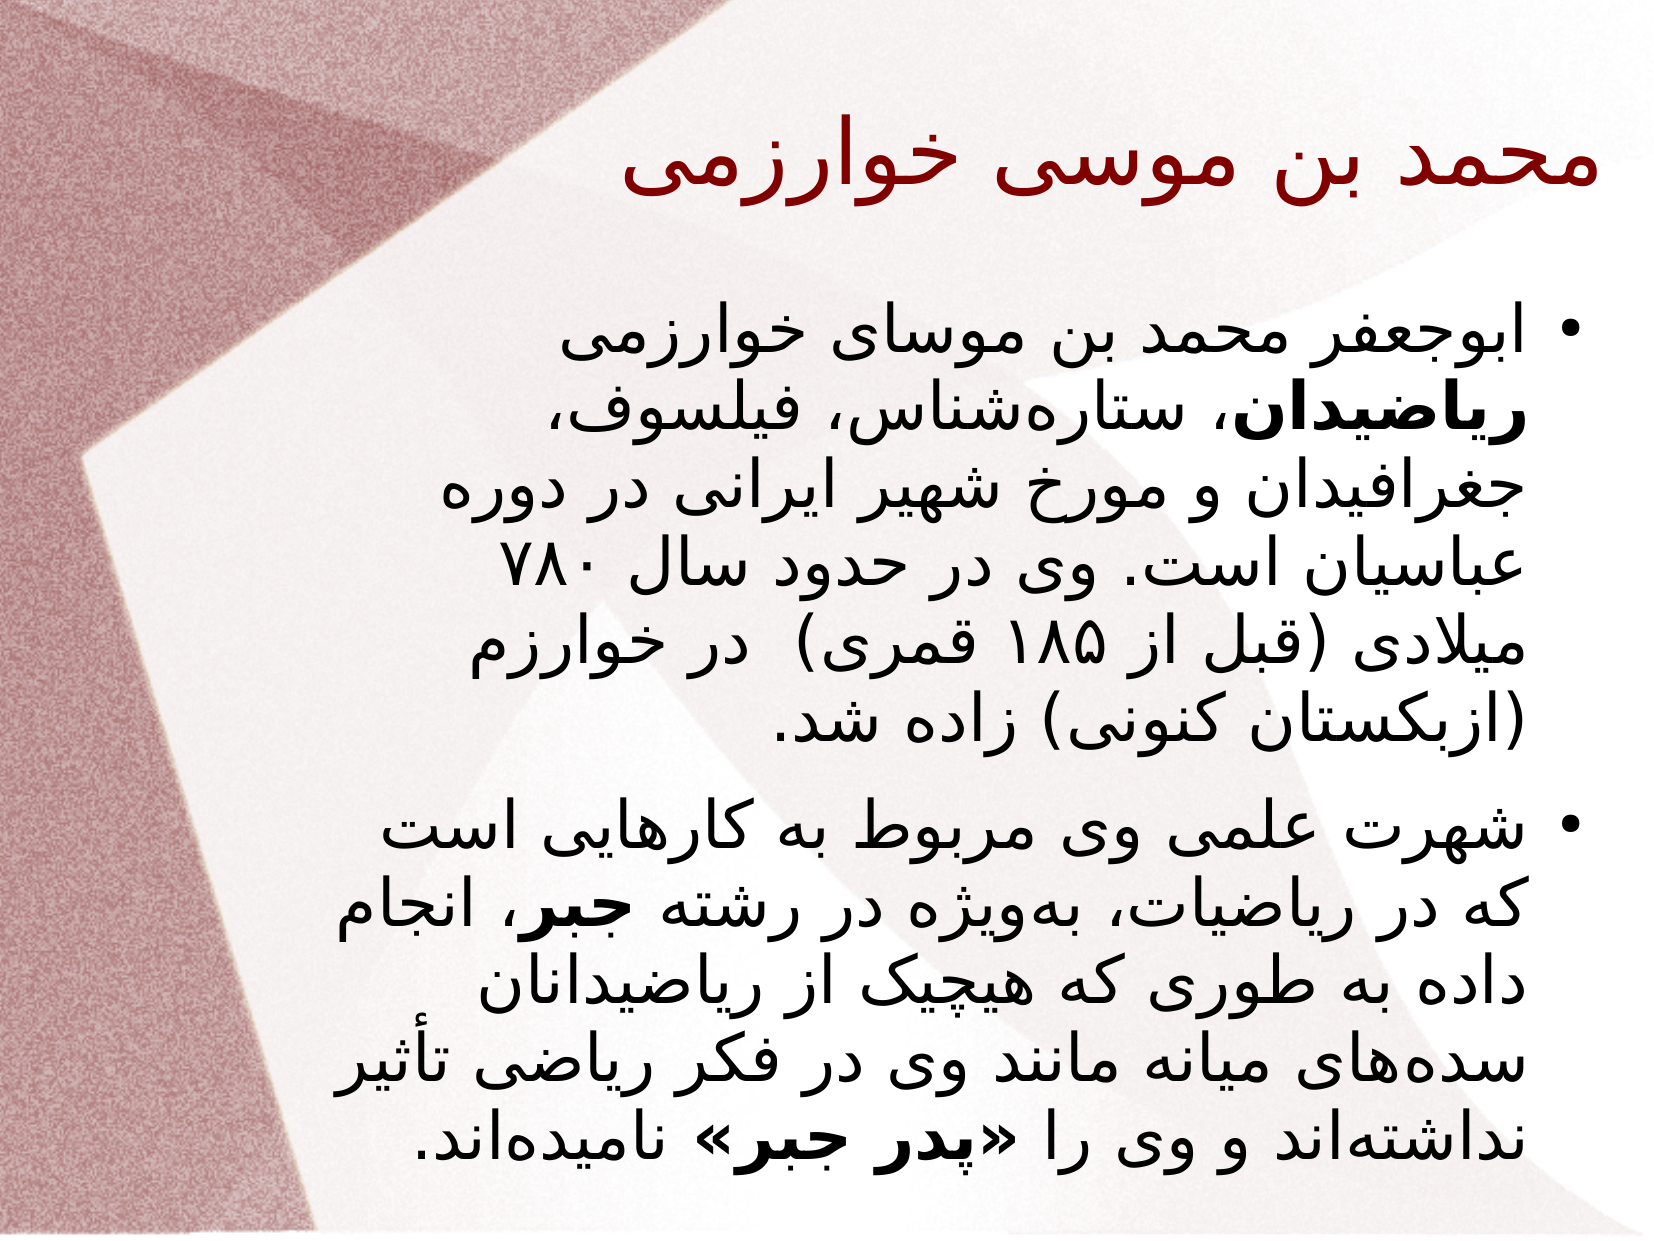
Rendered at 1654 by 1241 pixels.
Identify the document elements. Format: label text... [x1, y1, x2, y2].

list ابوجعفر محمد بن موسای خوارزمی ریاضیدان، ستاره‌شناس، فیلسوف، جغرافیدان و مورخ شهیر ایرانی در دوره عباسیان است. وی در حدود سال ۷۸۰ میلادی (قبل از ۱۸۵ قمری) در خوارزم (ازبکستان کنونی) زاده شد. شهرت علمی وی مربوط به کارهایی است که در ریاضیات، به‌ویژه در رشته جبر، انجام داده به طوری که هیچیک از ریاضیدانان سده‌های میانه مانند وی در فکر ریاضی تأثیر نداشته‌اند و وی را «پدر جبر» نامیده‌اند. [324, 290, 1601, 1131]
title محمد بن موسی خوارزمی [596, 49, 1607, 257]
picture [0, 0, 1654, 1241]
